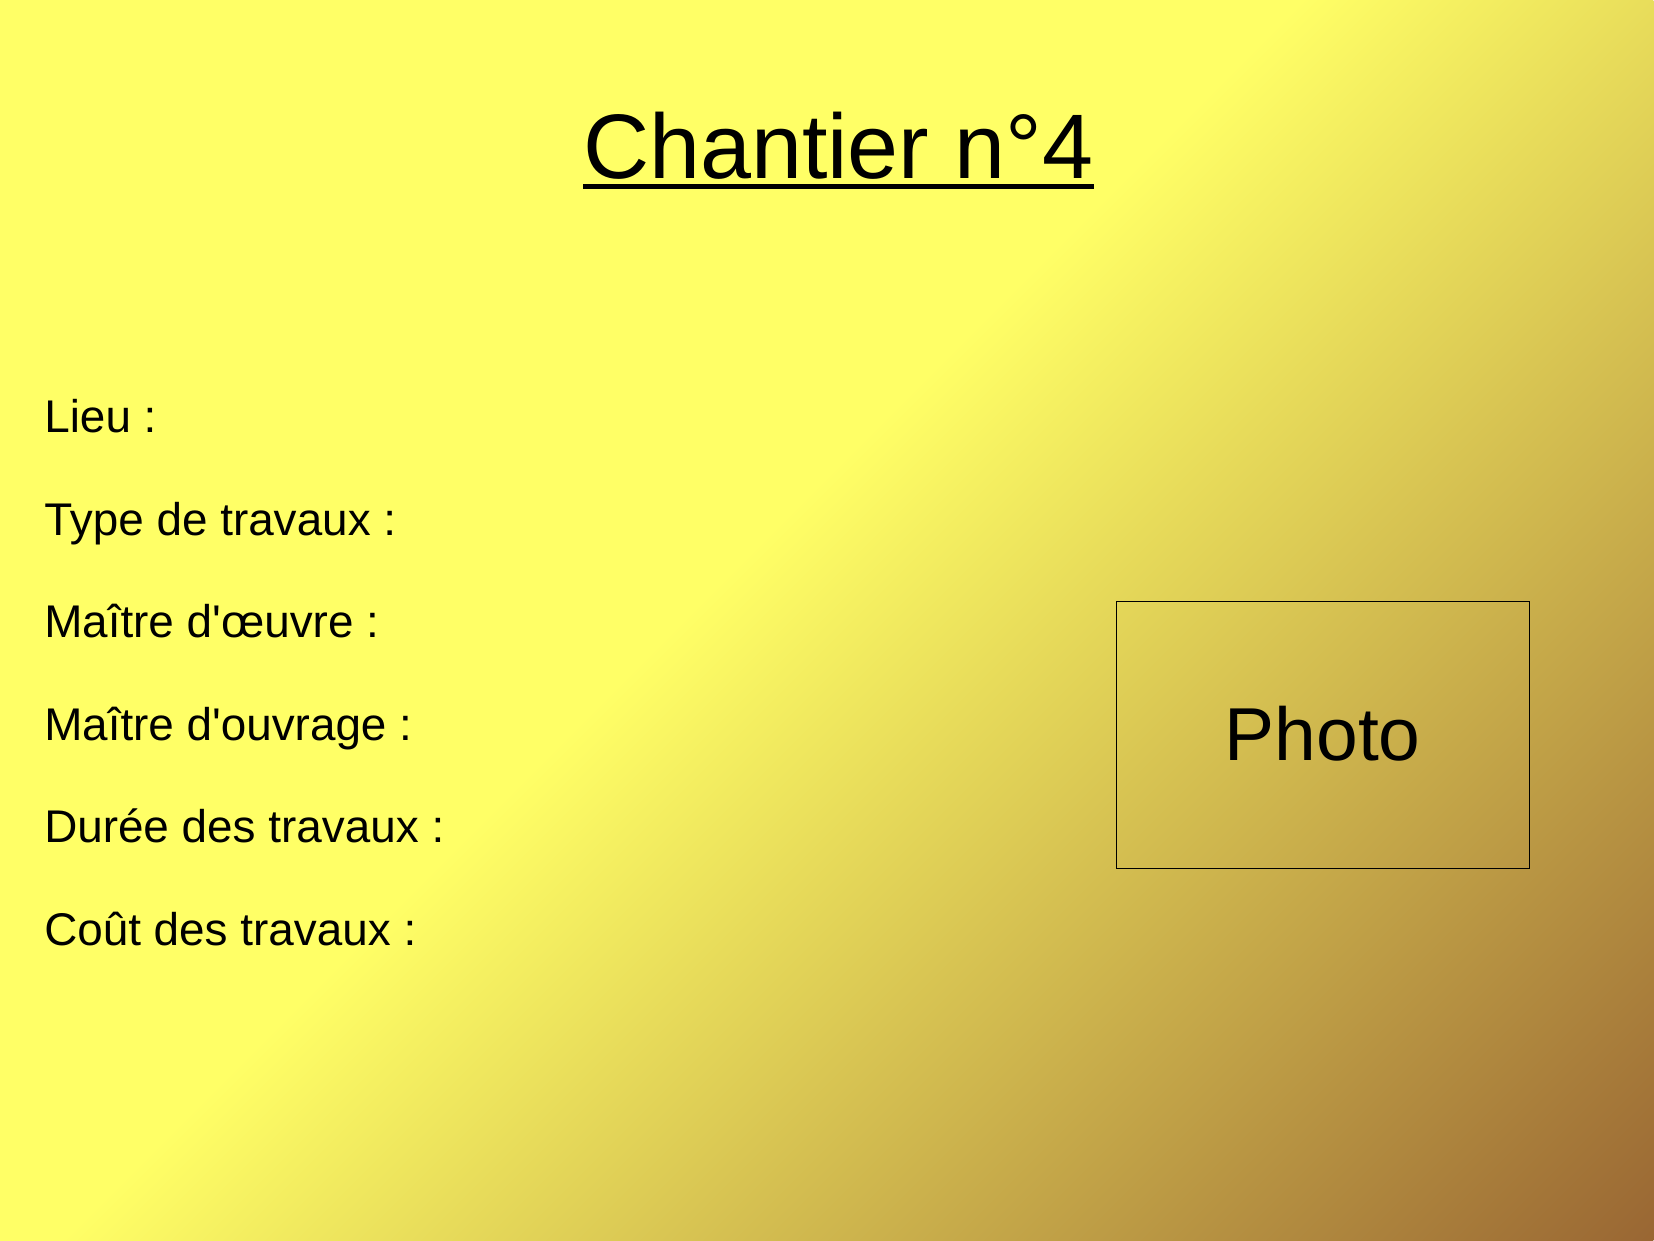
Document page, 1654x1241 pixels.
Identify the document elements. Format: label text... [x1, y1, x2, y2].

text_box Chantier n°4 [188, 88, 1489, 207]
text_box Lieu : Type de travaux : Maître d'œuvre : Maître d'ouvrage : Durée des travaux : Coût des travaux : [29, 383, 916, 961]
text_box Photo [1116, 601, 1530, 869]
